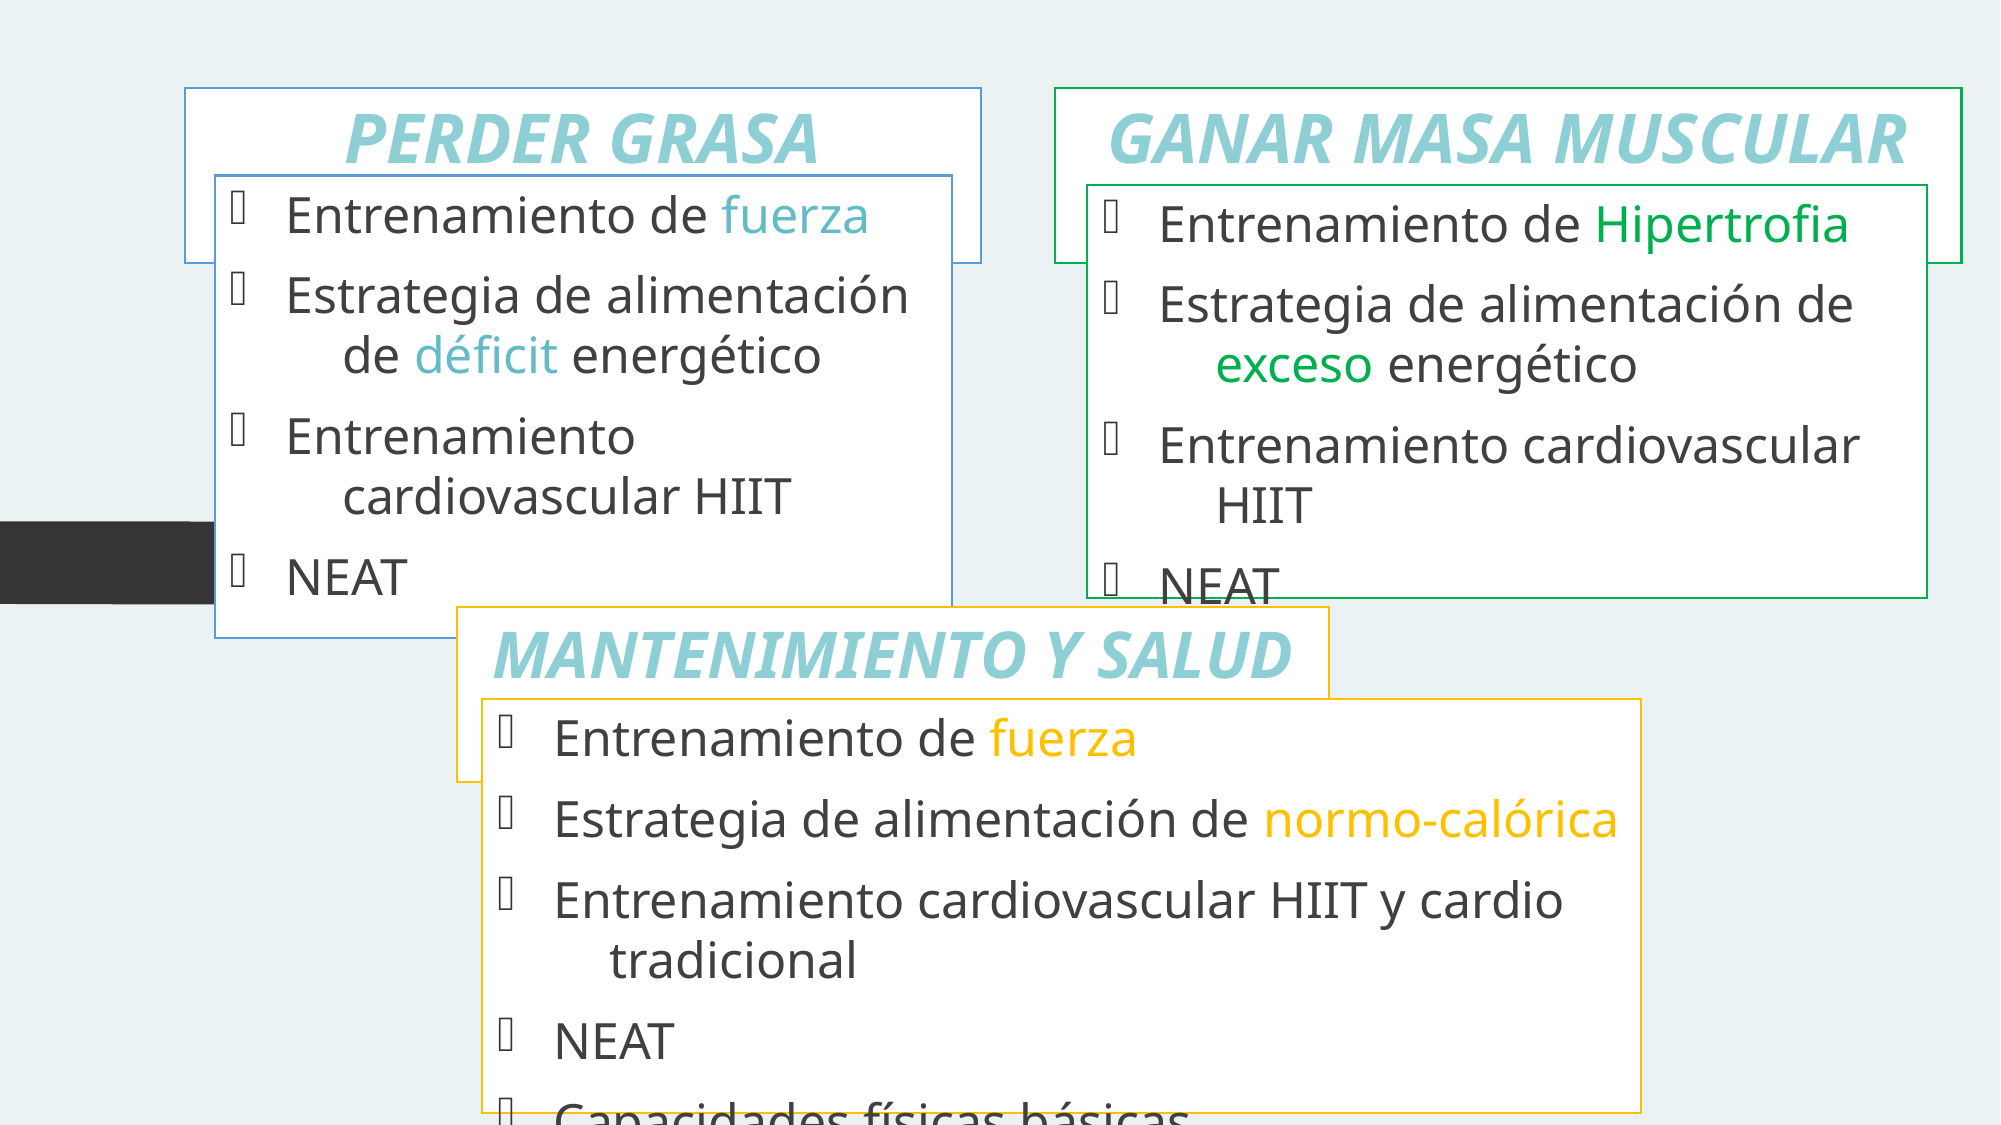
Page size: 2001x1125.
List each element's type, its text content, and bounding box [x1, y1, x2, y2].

text_box PERDER GRASA [184, 87, 982, 264]
text_box MANTENIMIENTO Y SALUD [456, 606, 1330, 783]
text_box Entrenamiento de Hipertrofia Estrategia de alimentación de exceso energético Entrenamiento cardiovascular HIIT NEAT [1087, 184, 1927, 599]
text_box Entrenamiento de fuerza Estrategia de alimentación de normo-calórica Entrenamiento cardiovascular HIIT y cardio tradicional NEAT Capacidades físicas básicas [482, 699, 1641, 1113]
text_box GANAR MASA MUSCULAR [1054, 87, 1962, 264]
text_box Entrenamiento de fuerza Estrategia de alimentación de déficit energético Entrenamiento cardiovascular HIIT NEAT [214, 175, 952, 639]
